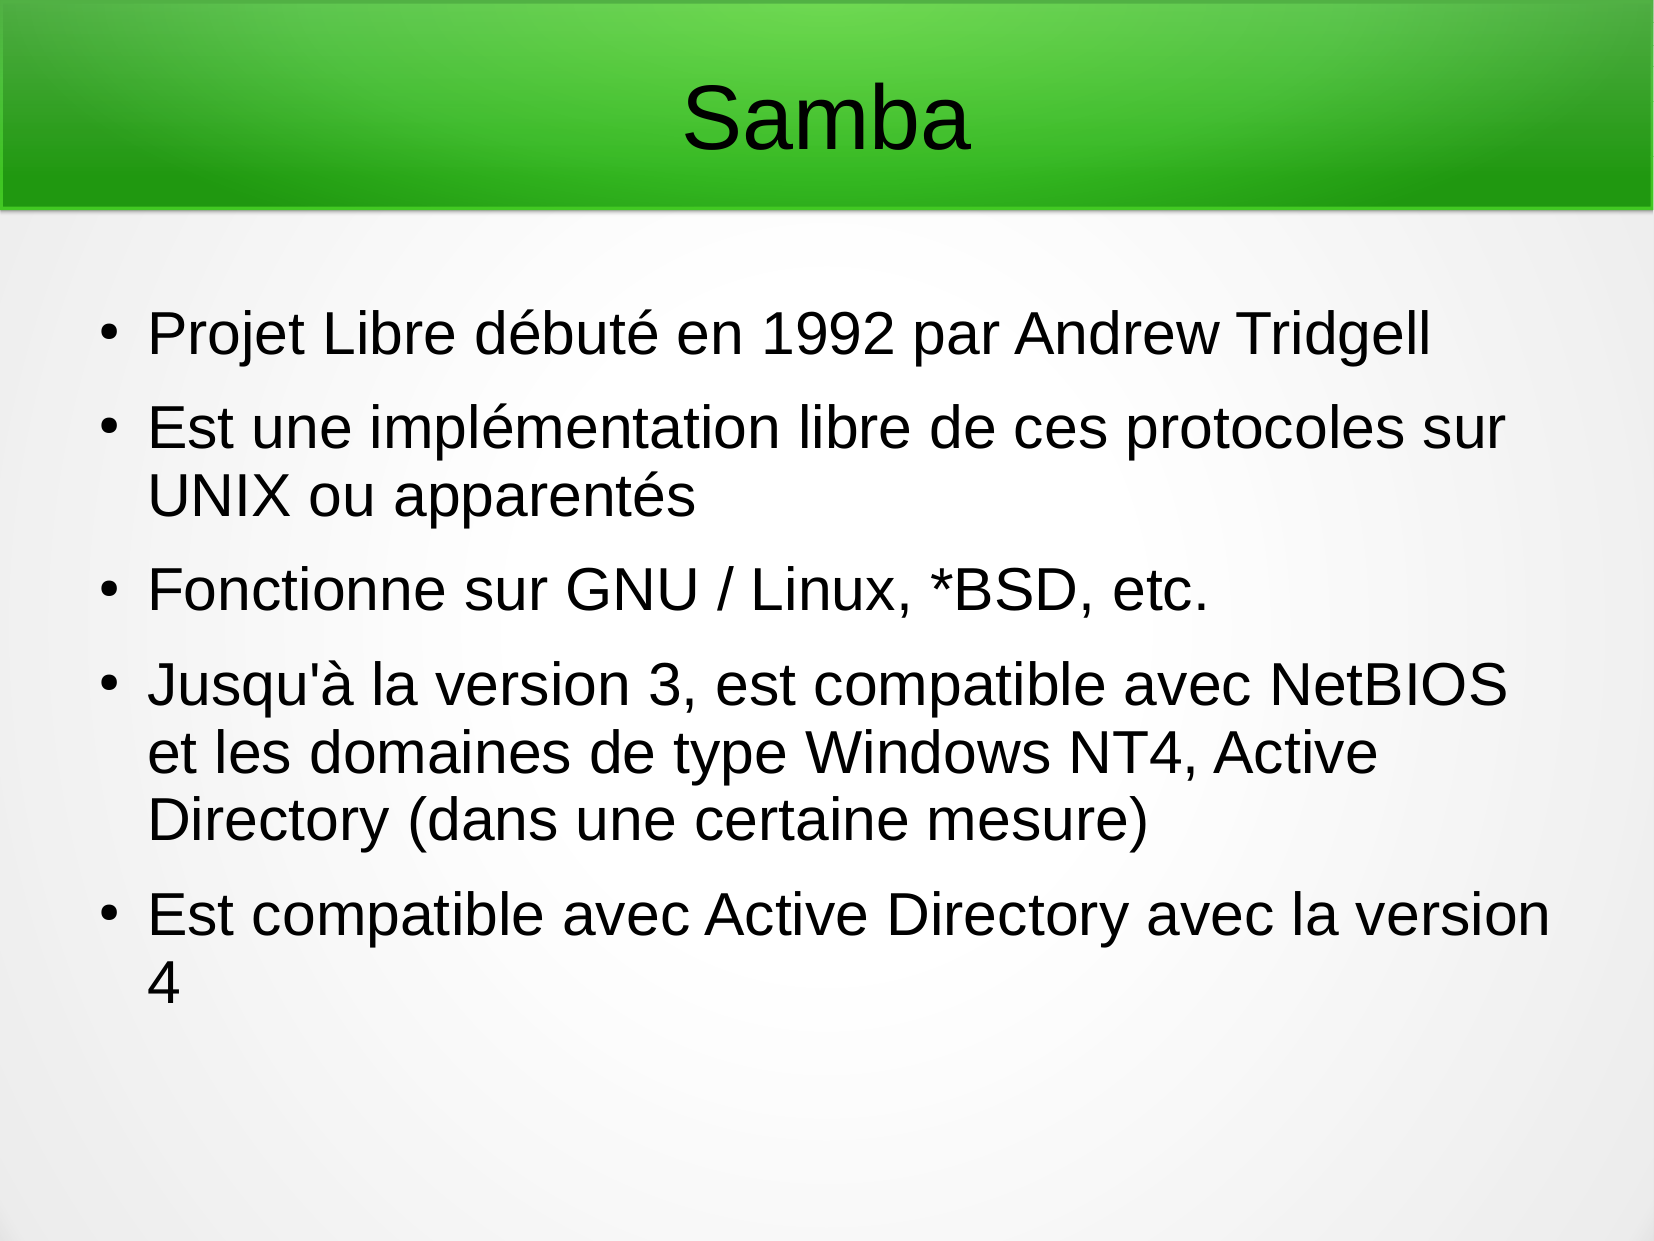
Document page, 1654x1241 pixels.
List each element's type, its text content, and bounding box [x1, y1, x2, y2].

title Samba [82, 47, 1571, 189]
list Projet Libre débuté en 1992 par Andrew Tridgell Est une implémentation libre de ces protocoles sur UNIX ou apparentés Fonctionne sur GNU / Linux, *BSD, etc. Jusqu'à la version 3, est compatible avec NetBIOS et les domaines de type Windows NT4, Active Directory (dans une certaine mesure) Est compatible avec Active Directory avec la version 4 [82, 299, 1571, 1019]
